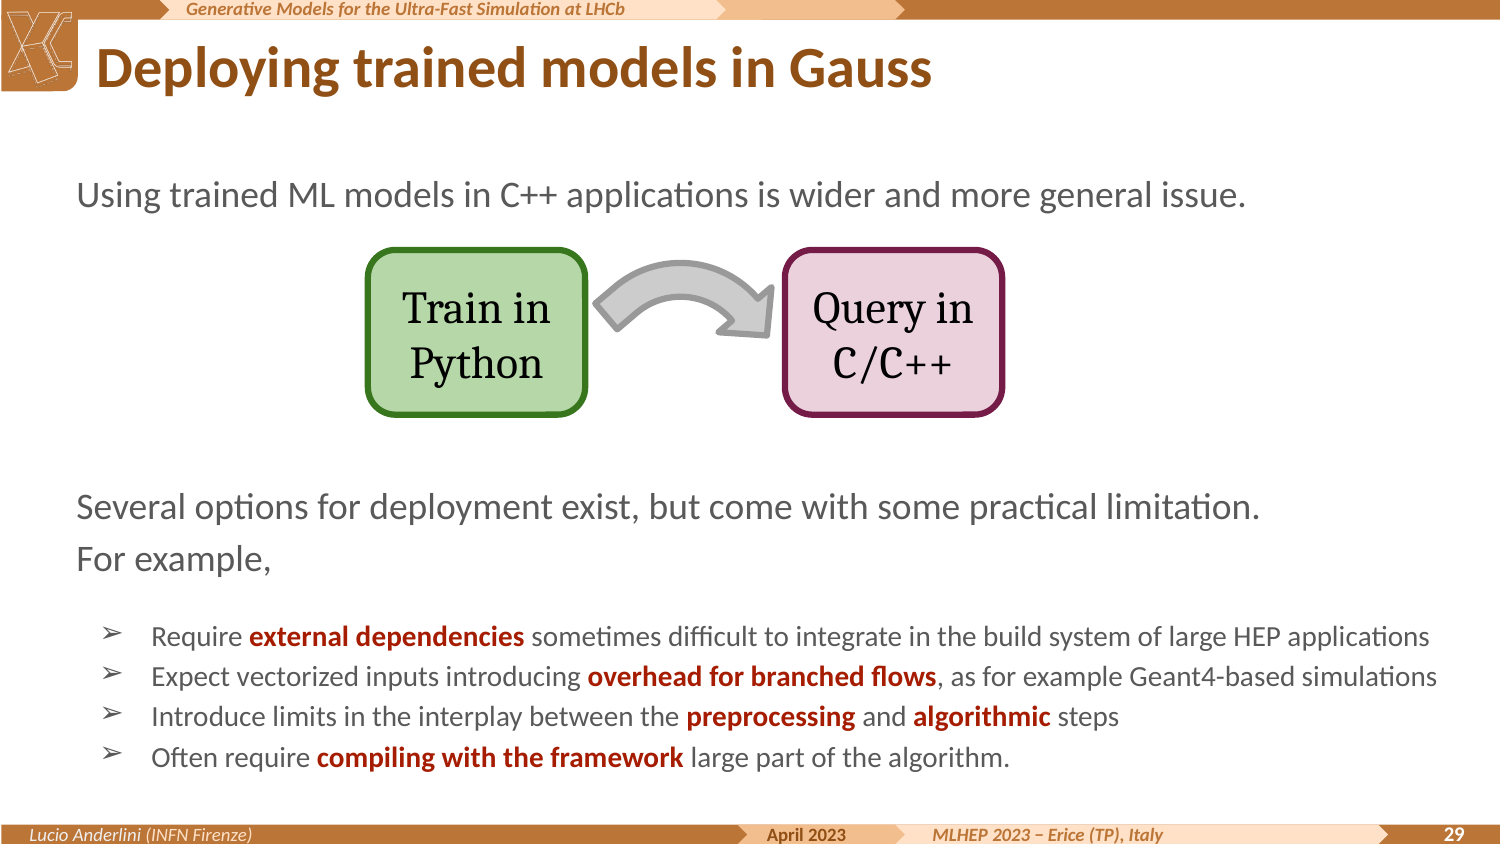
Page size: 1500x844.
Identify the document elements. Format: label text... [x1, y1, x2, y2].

title Deploying trained models in Gauss [81, 14, 1480, 109]
list Several options for deployment exist, but come with some practical limitation. For example, Require external dependencies sometimes difficult to integrate in the build system of large HEP applications Expect vectorized inputs introducing overhead for branched flows, as for example Geant4-based simulations Introduce limits in the interplay between the preprocessing and algorithmic steps Often require compiling with the framework large part of the algorithm. [61, 460, 1489, 821]
list Using trained ML models in C++ applications is wider and more general issue. [61, 147, 1449, 228]
text_box [595, 262, 772, 336]
text_box Train in Python [367, 249, 586, 415]
text_box Query in C/C++ [784, 249, 1003, 415]
slide_number <number> [1389, 801, 1480, 844]
